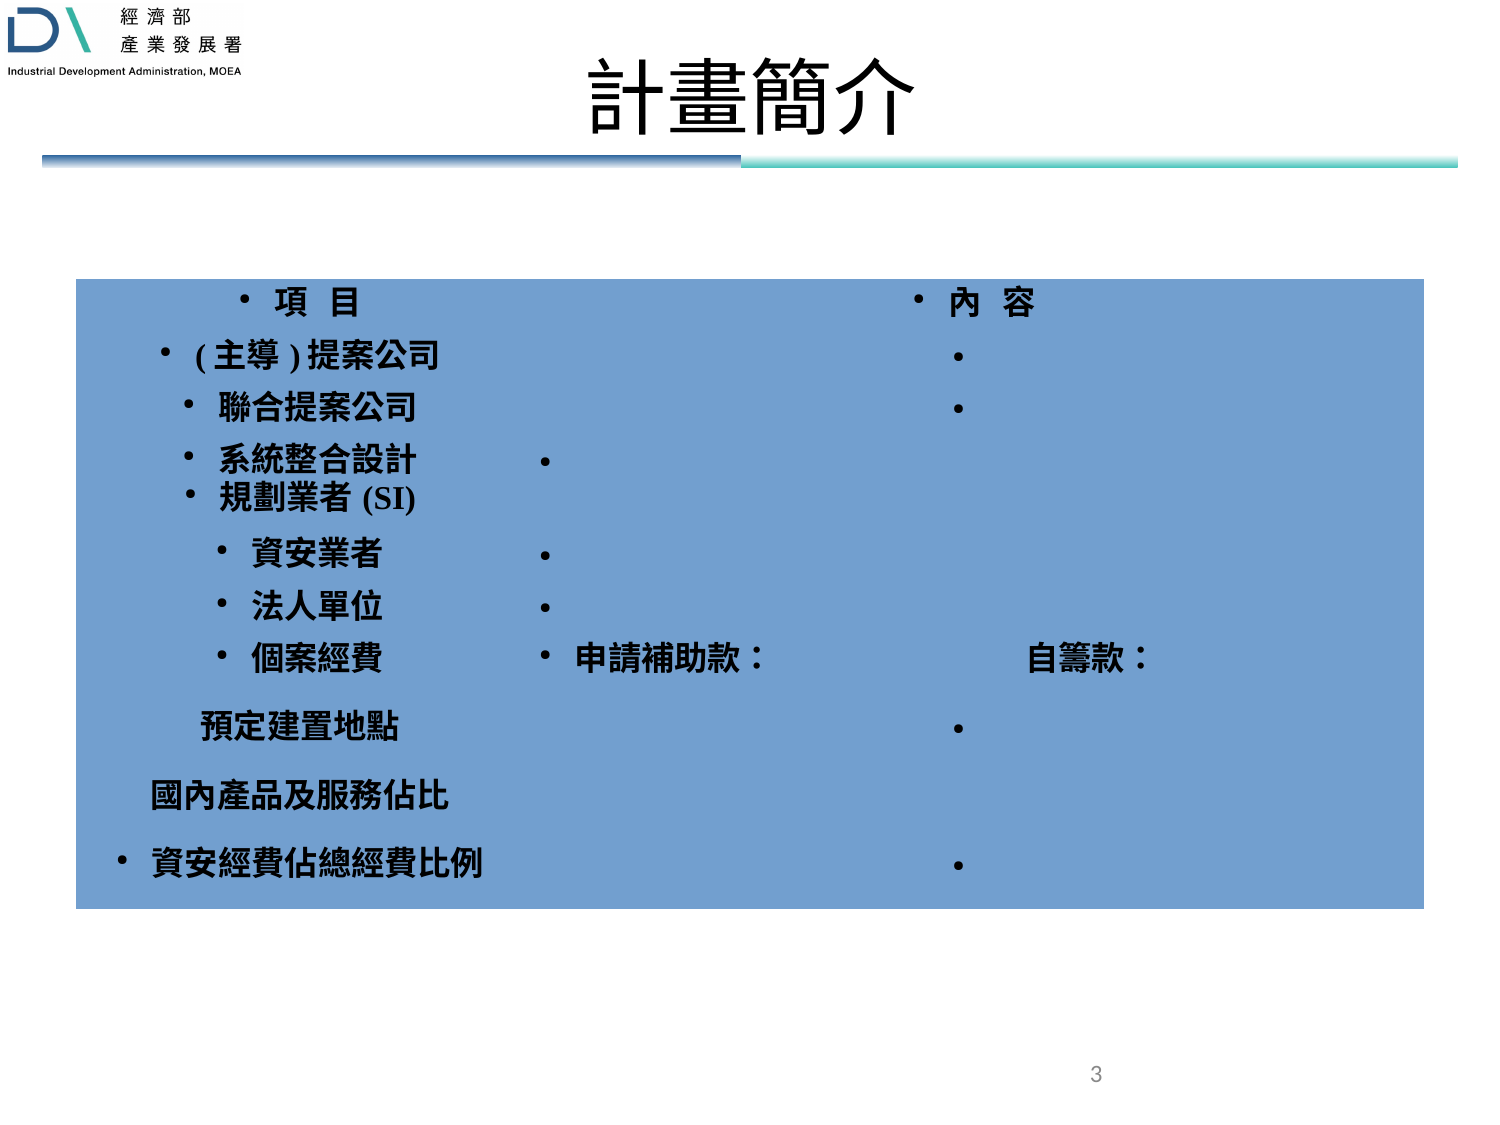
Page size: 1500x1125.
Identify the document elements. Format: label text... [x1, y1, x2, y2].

text_box 3 [1074, 1042, 1426, 1103]
table_cell [525, 772, 1424, 840]
table_cell 系統整合設計 規劃業者(SI) [76, 436, 525, 530]
table_cell 申請補助款： 自籌款： [525, 635, 1424, 704]
table_cell 法人單位 [76, 583, 525, 635]
table_header 項目 [76, 279, 525, 332]
table_cell 資安業者 [76, 530, 525, 583]
table_cell 個案經費 [76, 635, 525, 704]
table_cell 資安經費佔總經費比例 [76, 840, 525, 909]
table_cell [525, 384, 1424, 436]
table_cell [525, 332, 1424, 384]
table_cell 國內產品及服務佔比 [76, 772, 525, 840]
table_cell [525, 840, 1424, 909]
table_cell [525, 530, 1424, 583]
table_cell [525, 436, 1424, 530]
table_cell 聯合提案公司 [76, 384, 525, 436]
table_cell [525, 583, 1424, 635]
title 計畫簡介 [75, 19, 1426, 171]
table_cell 預定建置地點 [76, 704, 525, 772]
table_cell (主導)提案公司 [76, 332, 525, 384]
table_header 內容 [525, 279, 1424, 332]
table_cell [525, 704, 1424, 772]
